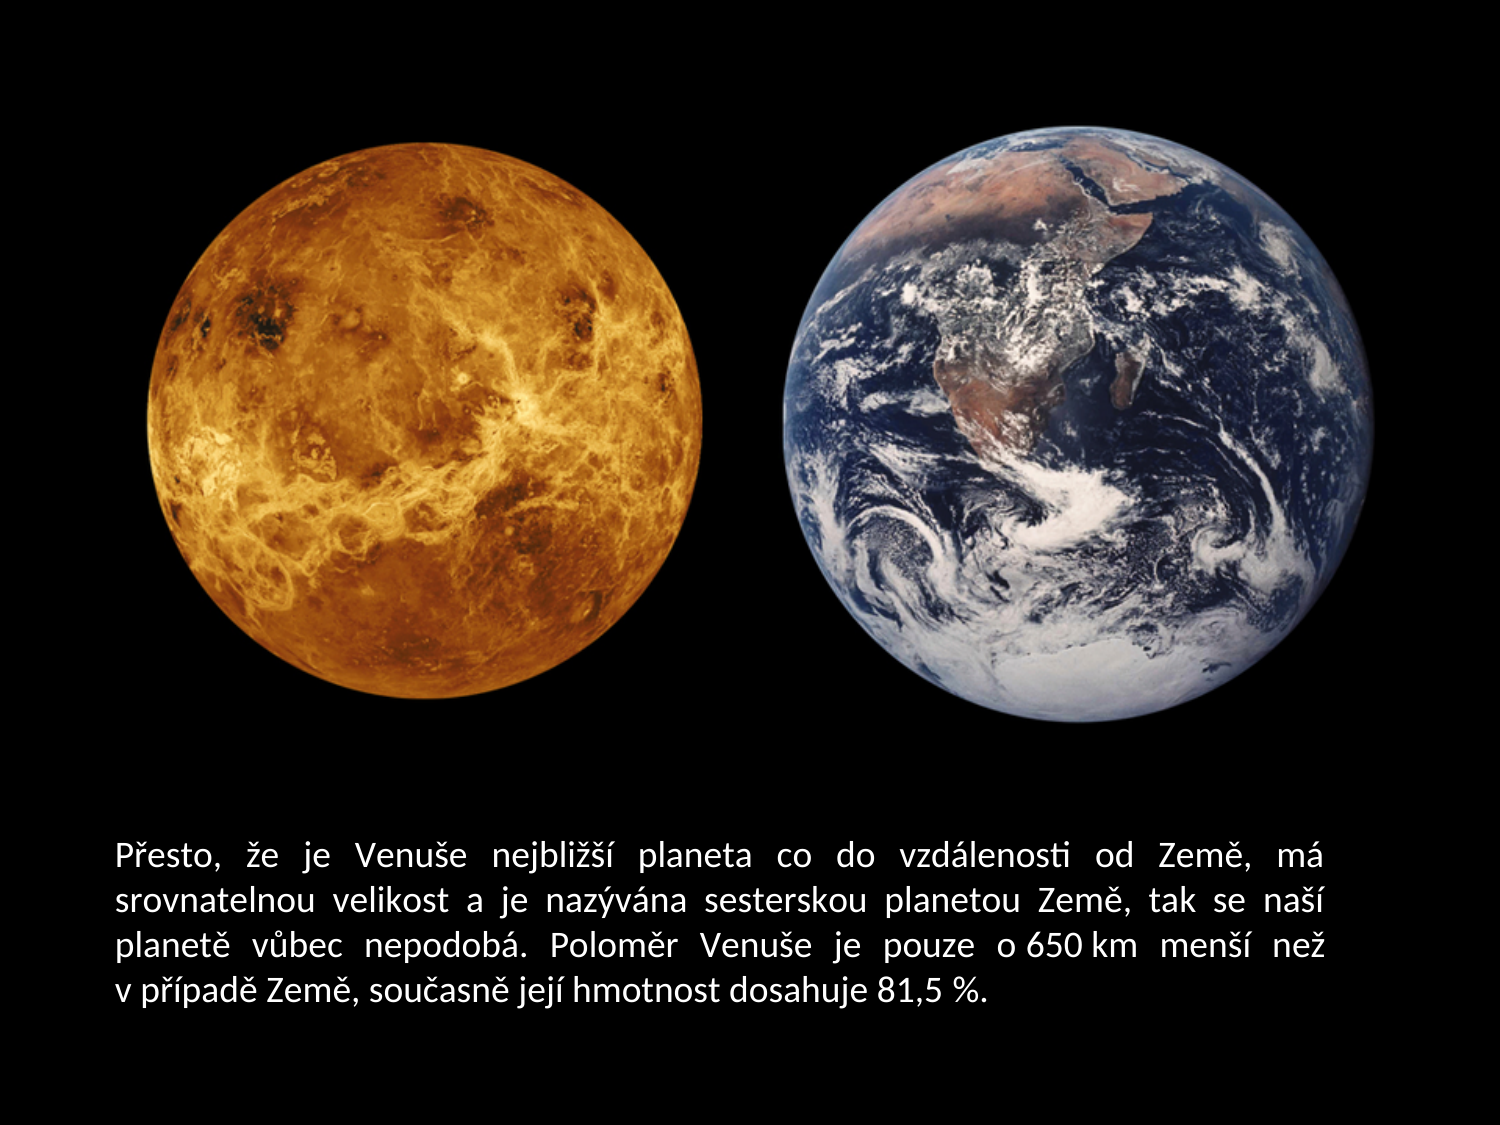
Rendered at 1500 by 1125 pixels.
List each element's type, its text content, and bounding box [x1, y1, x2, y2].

text_box Přesto, že je Venuše nejbližší planeta co do vzdálenosti od Země, má srovnatelnou velikost a je nazývána sesterskou planetou Země, tak se naší planetě vůbec nepodobá. Poloměr Venuše je pouze o 650 km menší než v případě Země, současně její hmotnost dosahuje 81,5 %. [100, 822, 1341, 1018]
picture [135, 113, 1386, 733]
